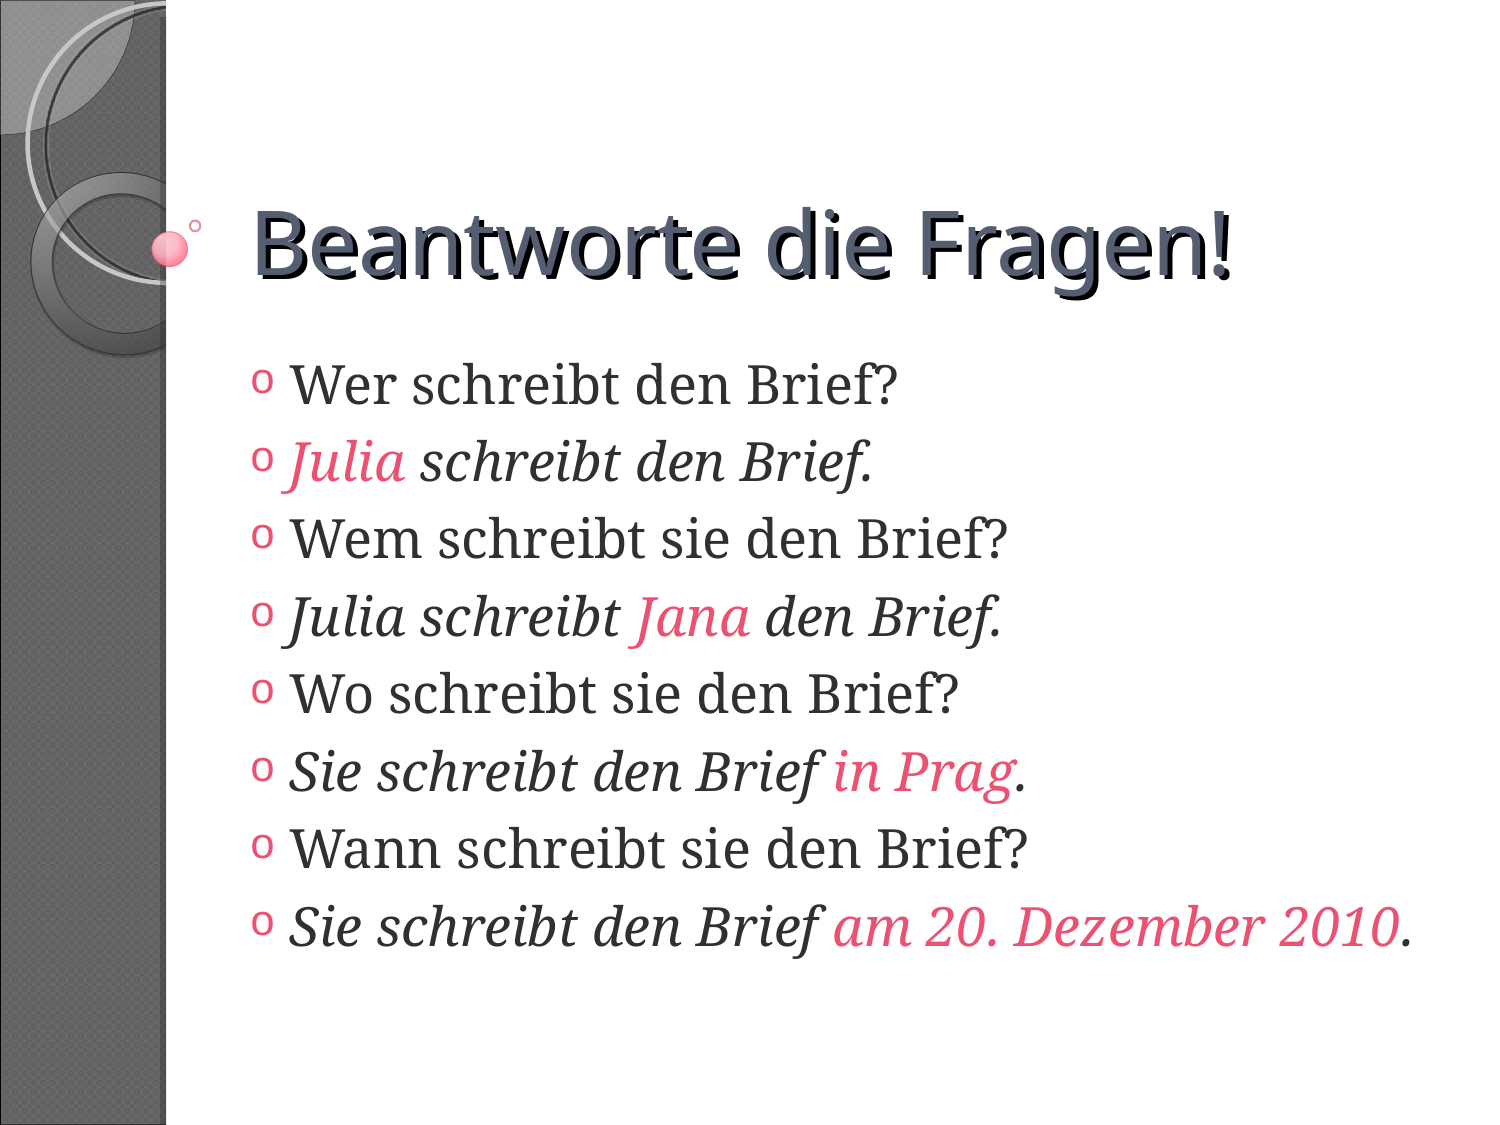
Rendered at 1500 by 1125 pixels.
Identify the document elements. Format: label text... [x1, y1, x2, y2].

picture [136, 0, 166, 4]
title Beantworte die Fragen! [234, 59, 1450, 301]
text_box Wer schreibt den Brief? Julia schreibt den Brief. Wem schreibt sie den Brief? Julia schreibt Jana den Brief. Wo schreibt sie den Brief? Sie schreibt den Brief in Prag. Wann schreibt sie den Brief? Sie schreibt den Brief am 20. Dezember 2010. [230, 350, 1446, 1120]
picture [0, 11, 189, 1125]
